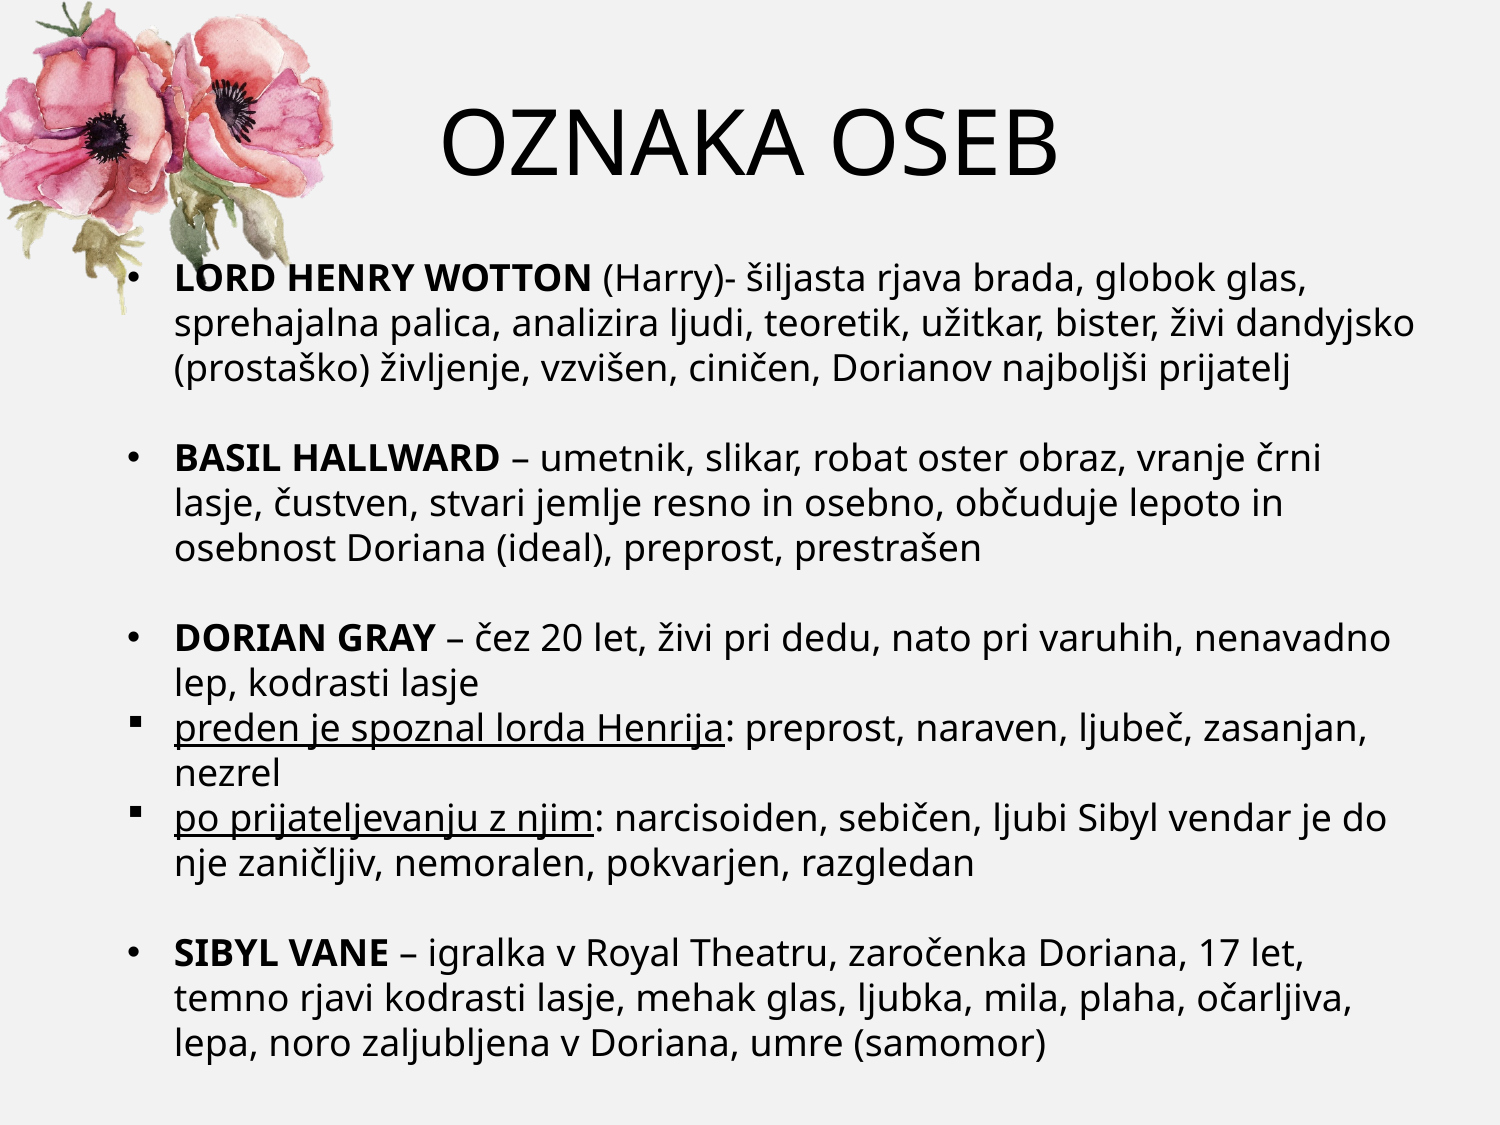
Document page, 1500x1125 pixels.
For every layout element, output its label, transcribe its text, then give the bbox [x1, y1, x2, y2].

text_box LORD HENRY WOTTON (Harry)- šiljasta rjava brada, globok glas, sprehajalna palica, analizira ljudi, teoretik, užitkar, bister, živi dandyjsko (prostaško) življenje, vzvišen, ciničen, Dorianov najboljši prijatelj BASIL HALLWARD – umetnik, slikar, robat oster obraz, vranje črni lasje, čustven, stvari jemlje resno in osebno, občuduje lepoto in osebnost Doriana (ideal), preprost, prestrašen DORIAN GRAY – čez 20 let, živi pri dedu, nato pri varuhih, nenavadno lep, kodrasti lasje preden je spoznal lorda Henrija: preprost, naraven, ljubeč, zasanjan, nezrel po prijateljevanju z njim: narcisoiden, sebičen, ljubi Sibyl vendar je do nje zaničljiv, nemoralen, pokvarjen, razgledan SIBYL VANE – igralka v Royal Theatru, zaročenka Doriana, 17 let, temno rjavi kodrasti lasje, mehak glas, ljubka, mila, plaha, očarljiva, lepa, noro zaljubljena v Doriana, umre (samomor) [112, 246, 1436, 1072]
title OZNAKA OSEB [75, 45, 1425, 233]
picture [0, 0, 363, 315]
